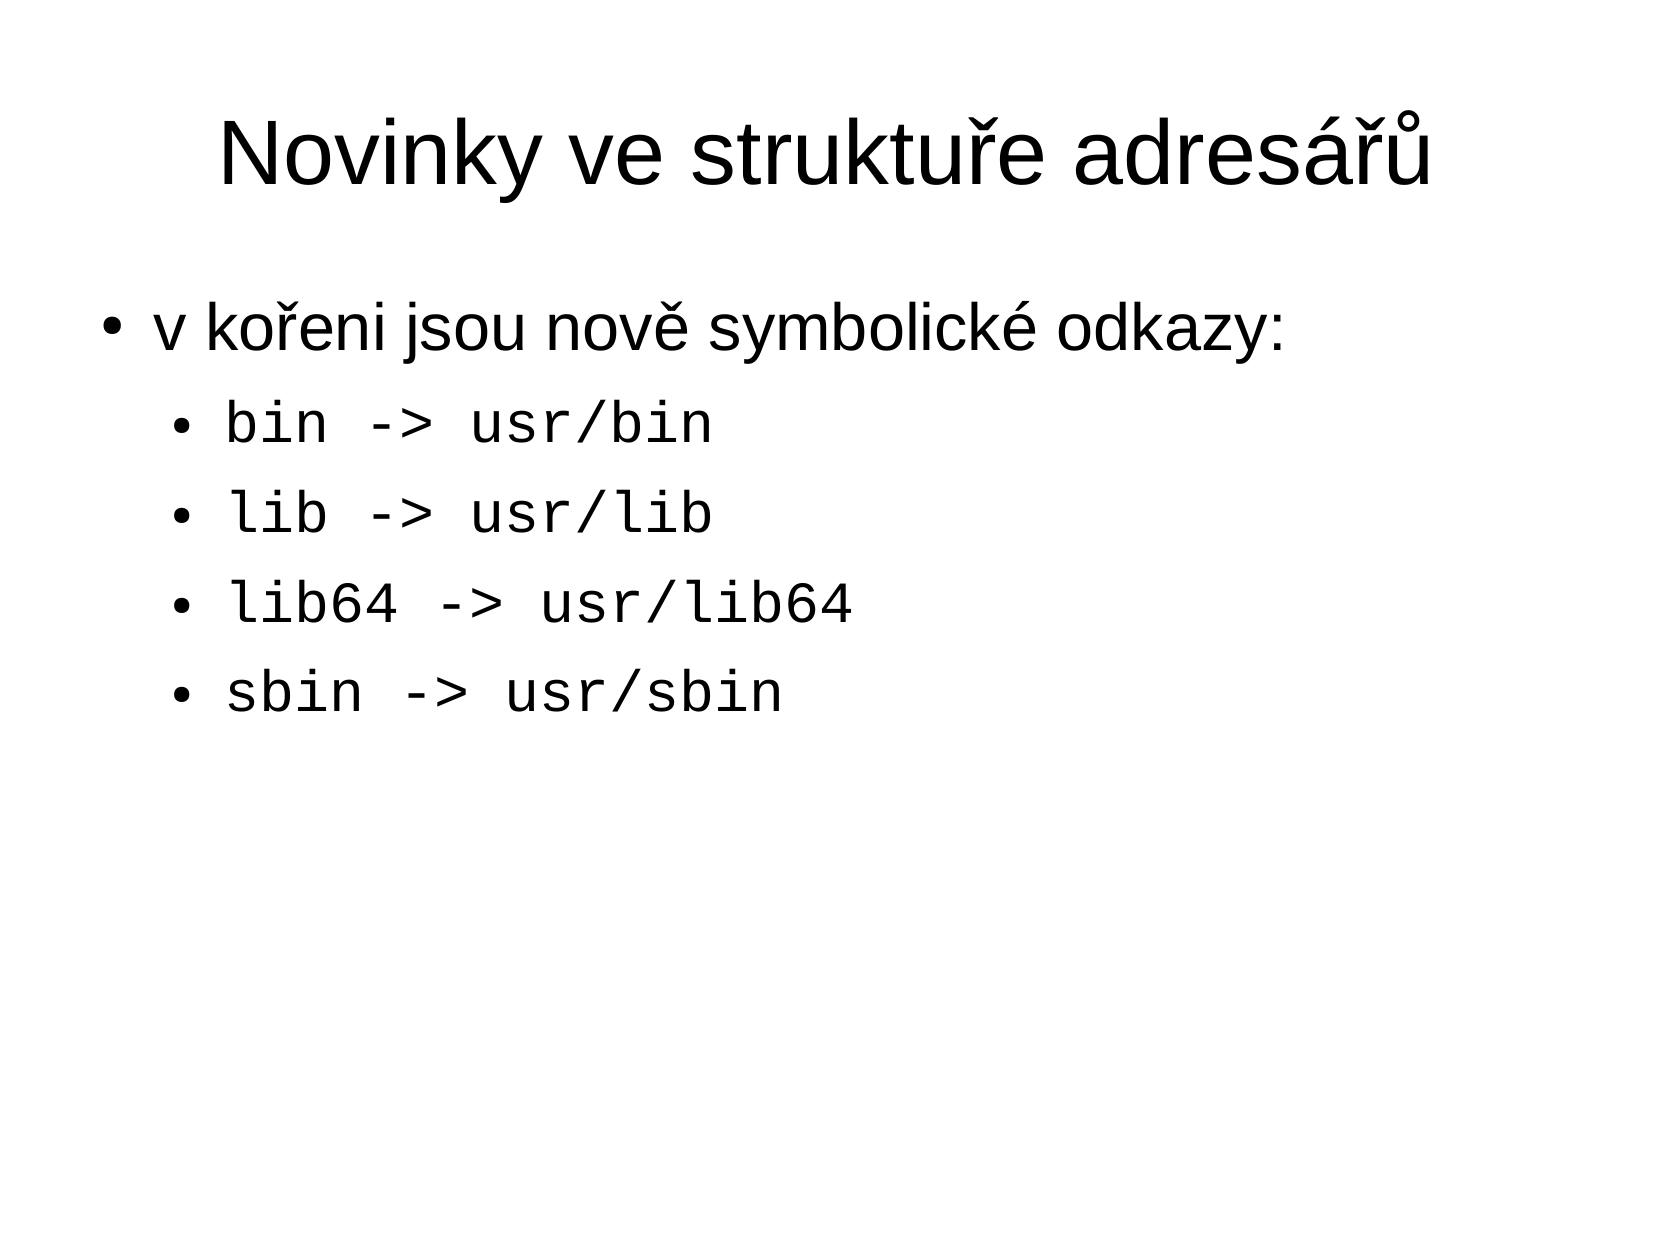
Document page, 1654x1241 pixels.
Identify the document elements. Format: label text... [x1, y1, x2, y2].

list v kořeni jsou nově symbolické odkazy: bin -> usr/bin lib -> usr/lib lib64 -> usr/lib64 sbin -> usr/sbin [82, 290, 1571, 1010]
title Novinky ve struktuře adresářů [82, 49, 1571, 257]
